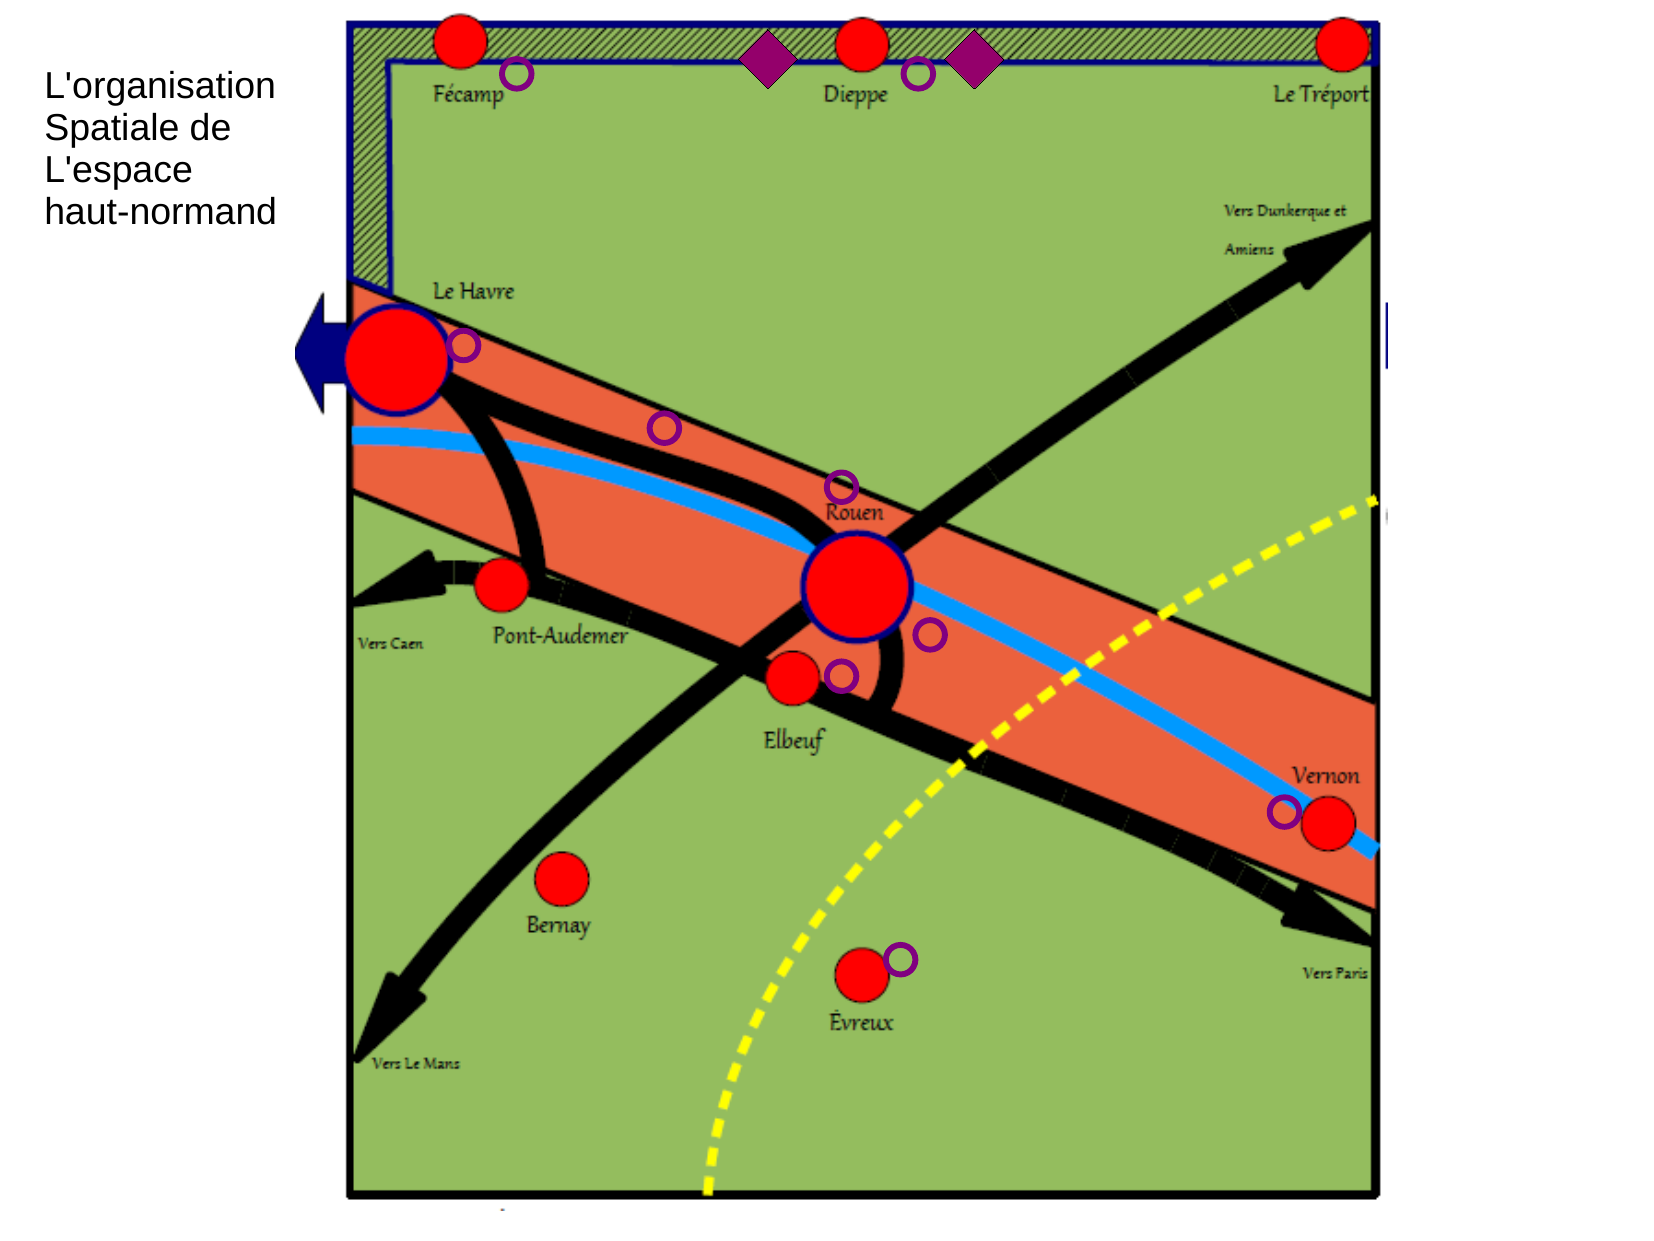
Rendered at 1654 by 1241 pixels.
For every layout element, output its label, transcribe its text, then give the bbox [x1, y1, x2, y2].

text_box L'organisation Spatiale de L'espace haut-normand [29, 57, 292, 241]
picture [295, 0, 1388, 1211]
text_box [944, 29, 1004, 89]
text_box [738, 29, 798, 89]
